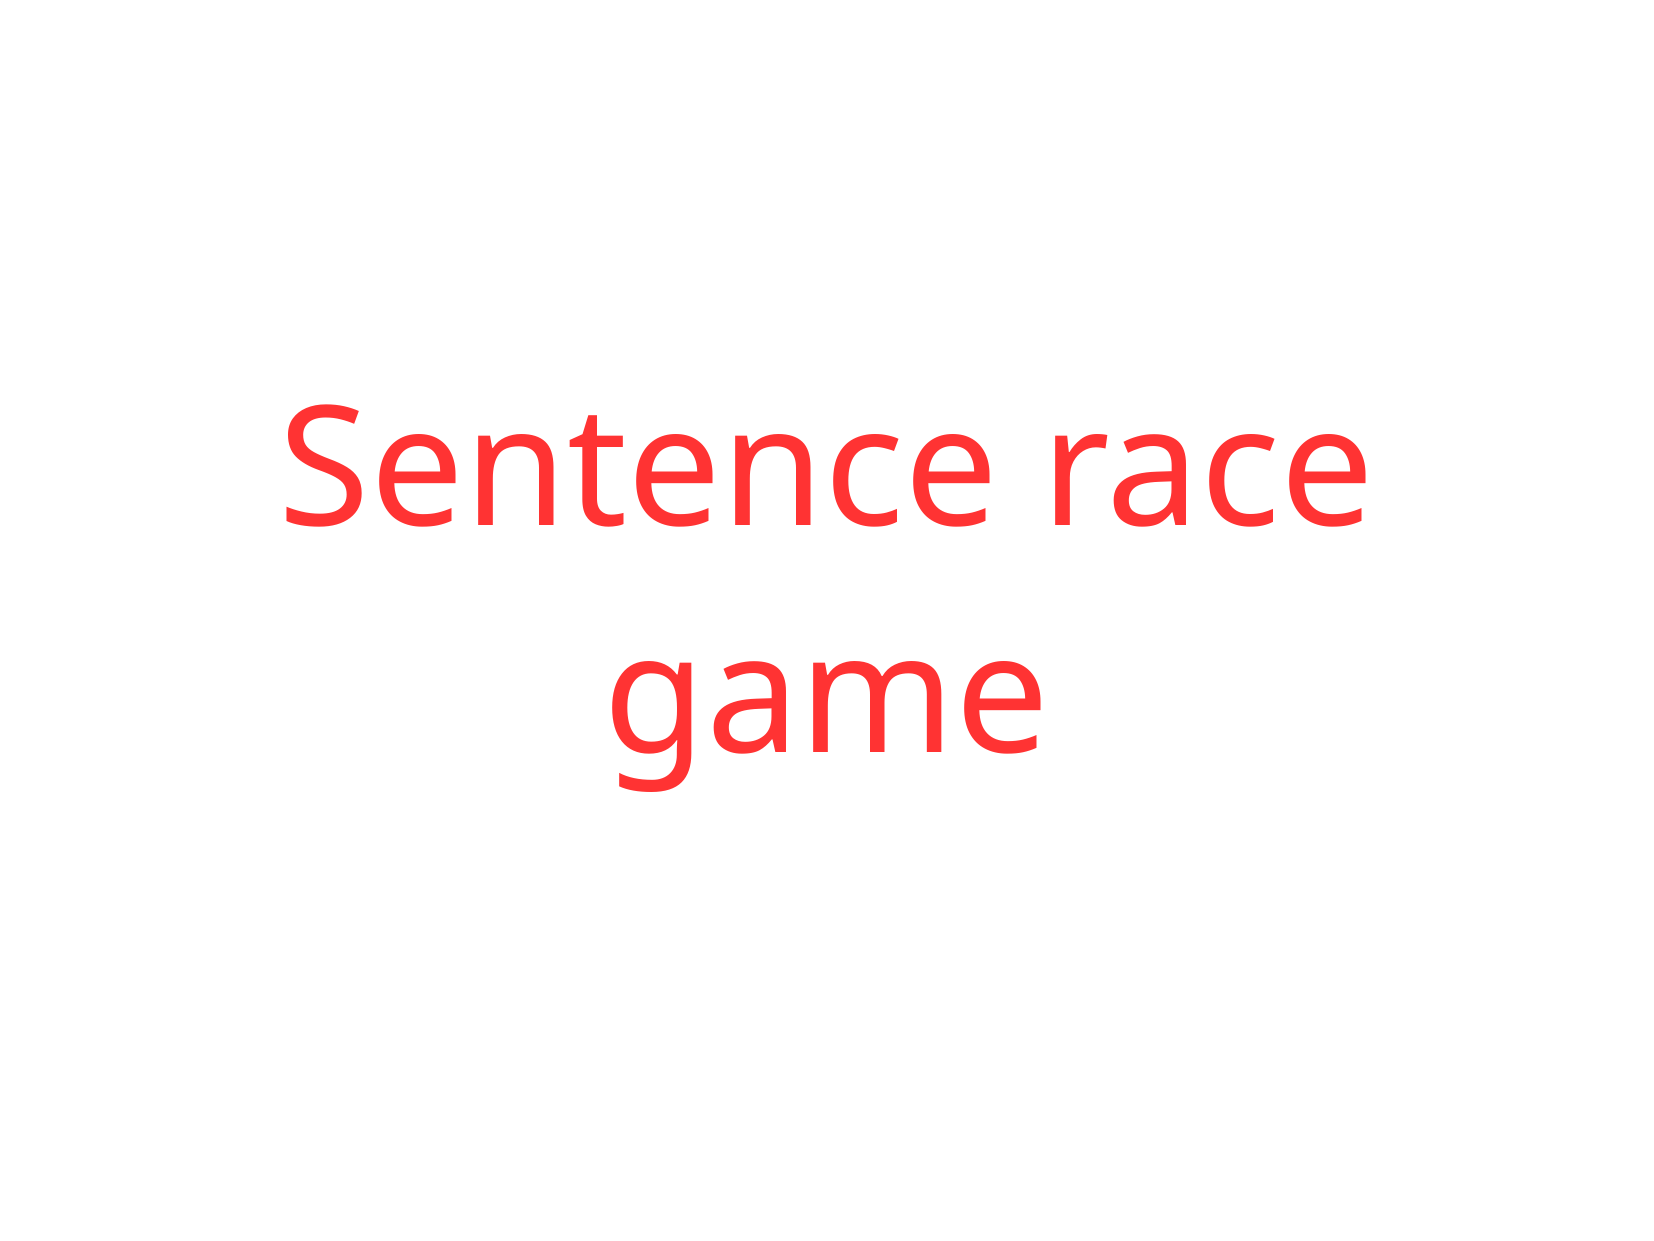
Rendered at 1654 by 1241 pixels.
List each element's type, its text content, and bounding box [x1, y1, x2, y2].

subtitle Sentence race game [82, 165, 1571, 984]
